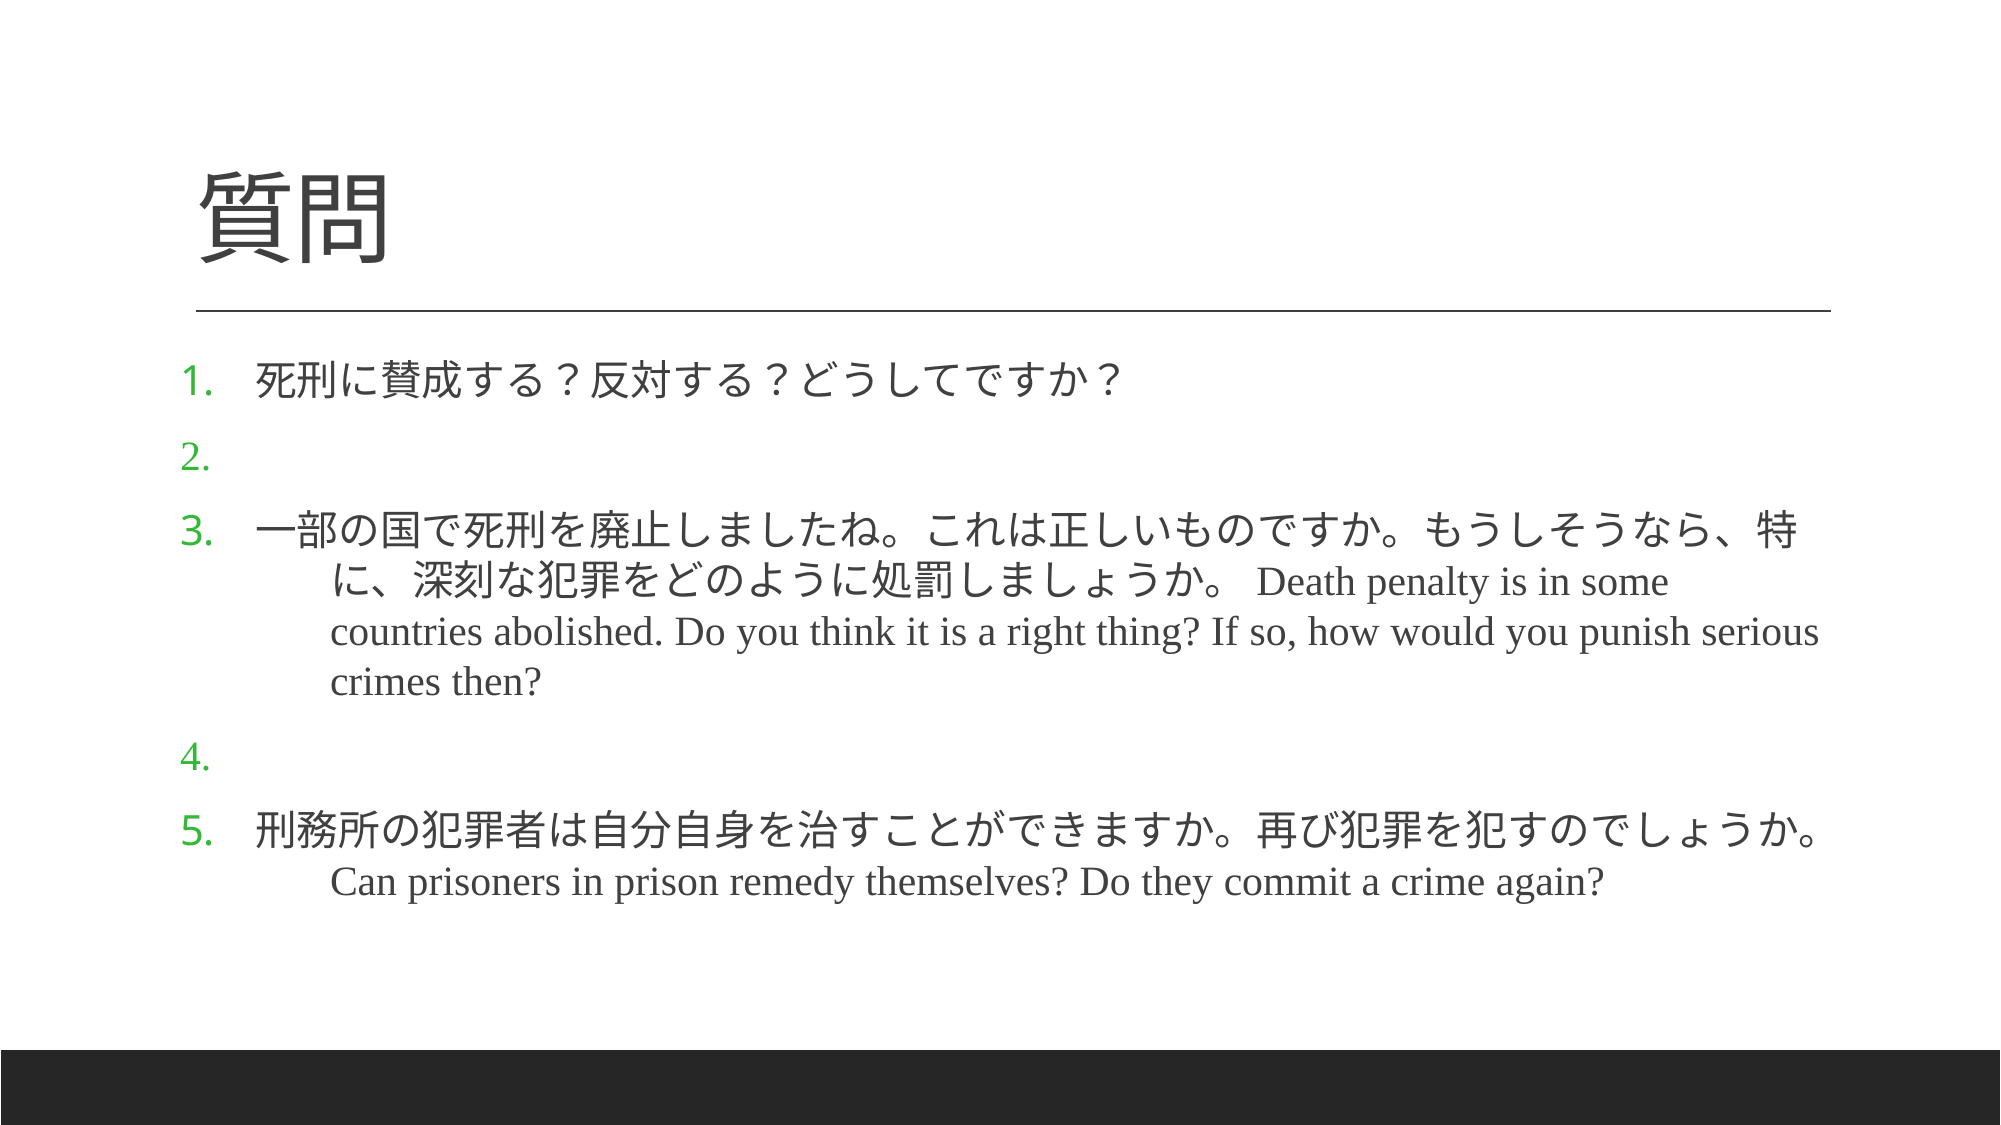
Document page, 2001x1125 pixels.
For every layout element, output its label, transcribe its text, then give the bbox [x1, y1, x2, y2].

list 死刑に賛成する？反対する？どうしてですか？ 一部の国で死刑を廃止しましたね。これは正しいものですか。もうしそうなら、特に、深刻な犯罪をどのように処罰しましょうか。Death penalty is in some countries abolished. Do you think it is a right thing? If so, how would you punish serious crimes then? 刑務所の犯罪者は自分自身を治すことができますか。再び犯罪を犯すのでしょうか。Can prisoners in prison remedy themselves? Do they commit a crime again? [180, 345, 1831, 963]
title 質問 [180, 47, 1831, 286]
